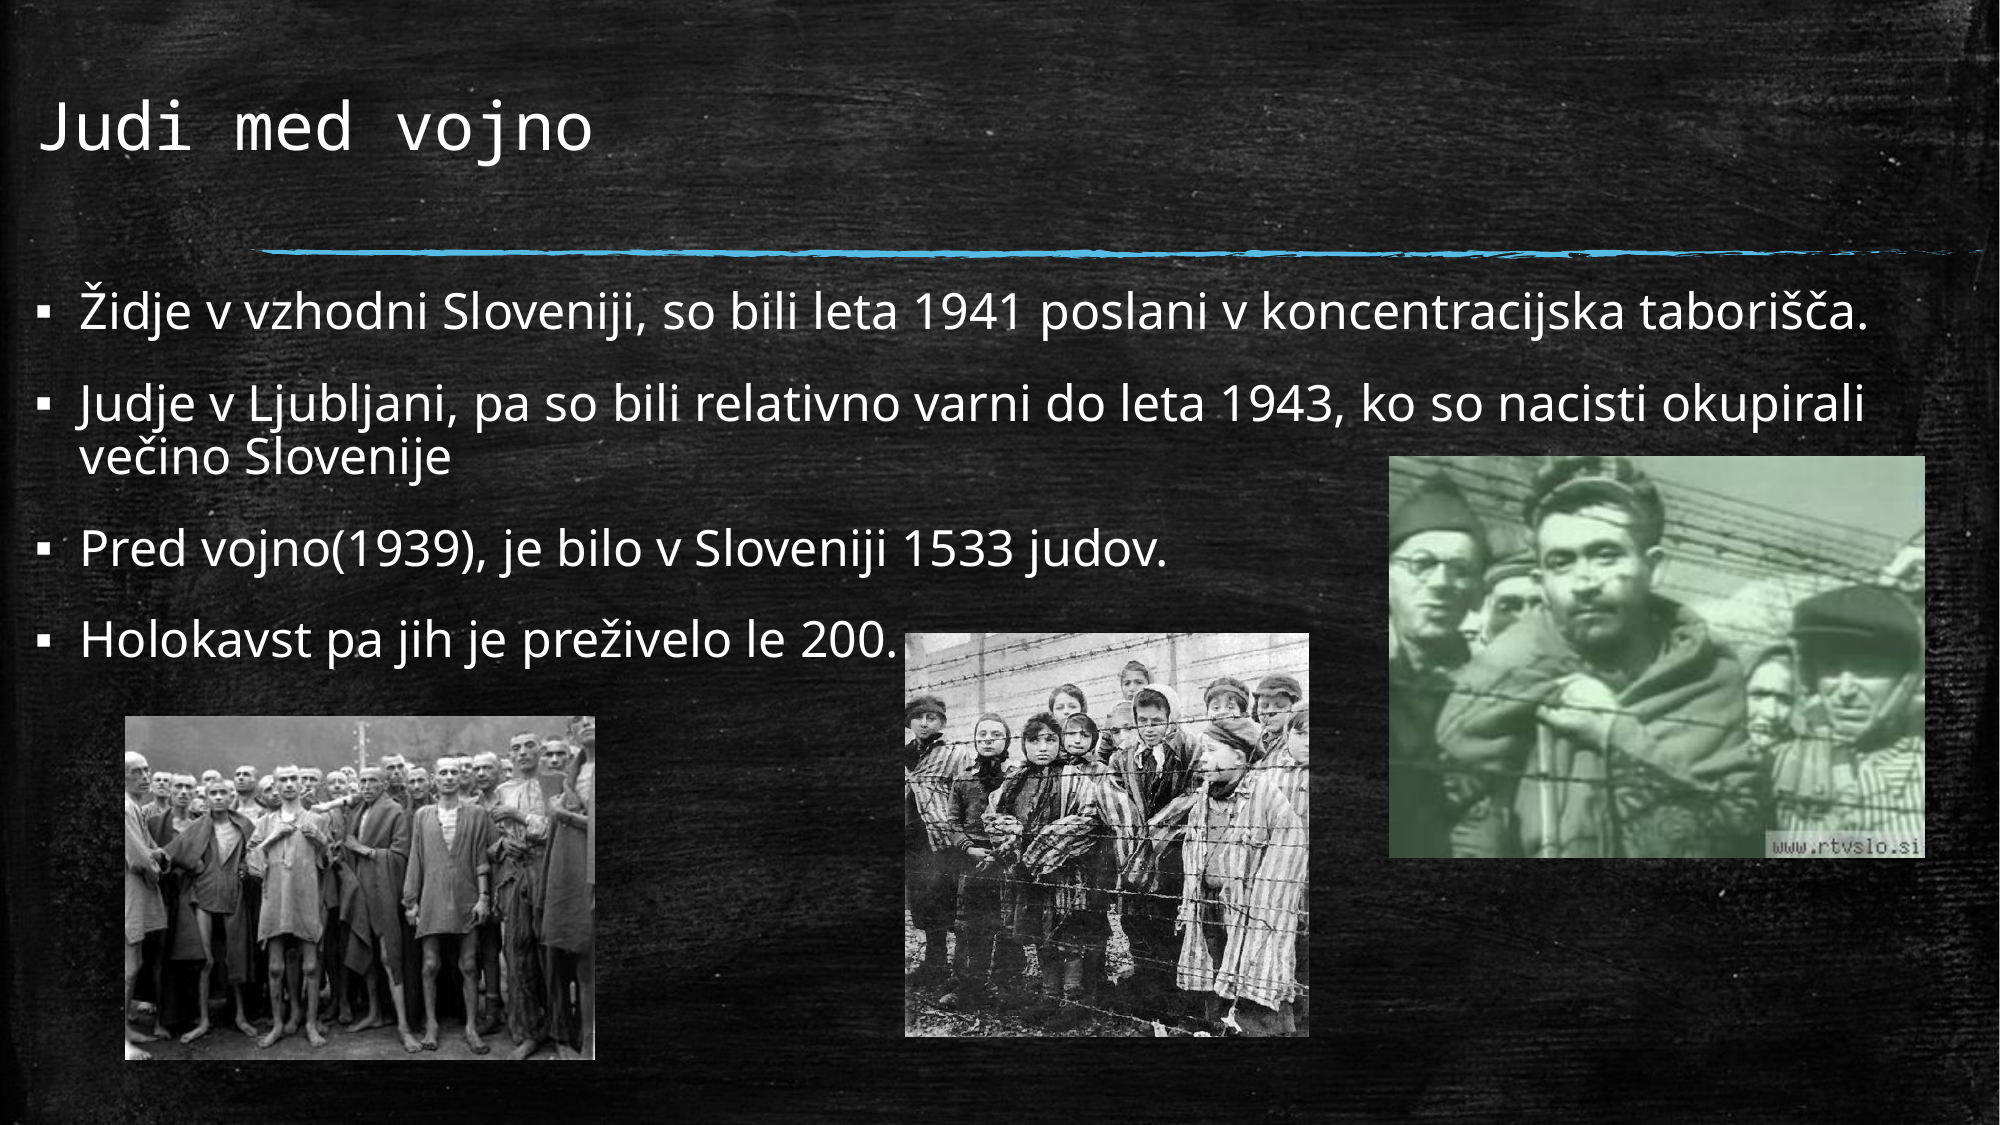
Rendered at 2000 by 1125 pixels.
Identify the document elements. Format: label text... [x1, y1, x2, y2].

list Židje v vzhodni Sloveniji, so bili leta 1941 poslani v koncentracijska taborišča. Judje v Ljubljani, pa so bili relativno varni do leta 1943, ko so nacisti okupirali večino Slovenije Pred vojno(1939), je bilo v Sloveniji 1533 judov. Holokavst pa jih je preživelo le 200. [19, 278, 1981, 1106]
title Judi med vojno [19, 19, 1602, 173]
picture [0, 0, 2000, 1125]
